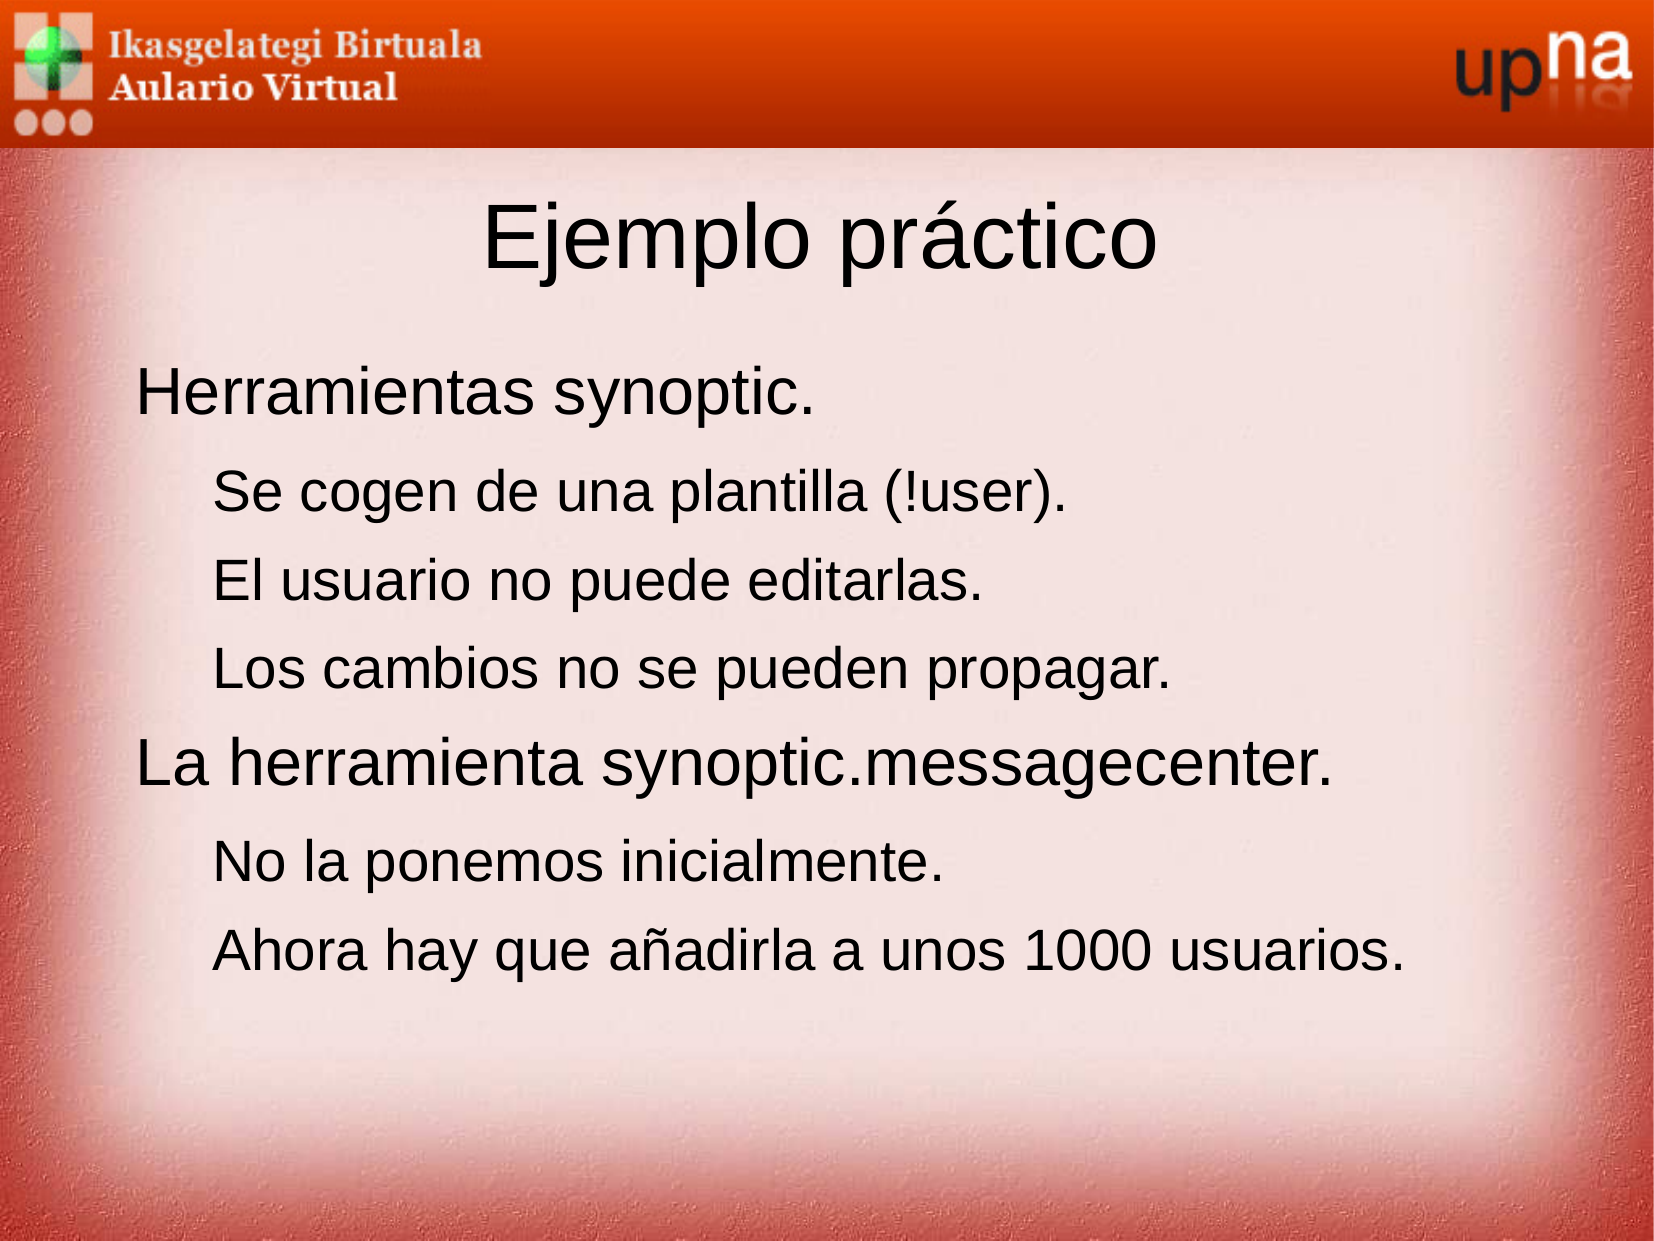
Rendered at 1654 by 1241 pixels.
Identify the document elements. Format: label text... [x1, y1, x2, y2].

title Ejemplo práctico [76, 147, 1565, 326]
picture [0, 0, 1654, 1241]
list Herramientas synoptic. Se cogen de una plantilla (!user). El usuario no puede editarlas. Los cambios no se pueden propagar. La herramienta synoptic.messagecenter. No la ponemos inicialmente. Ahora hay que añadirla a unos 1000 usuarios. [118, 354, 1536, 1094]
